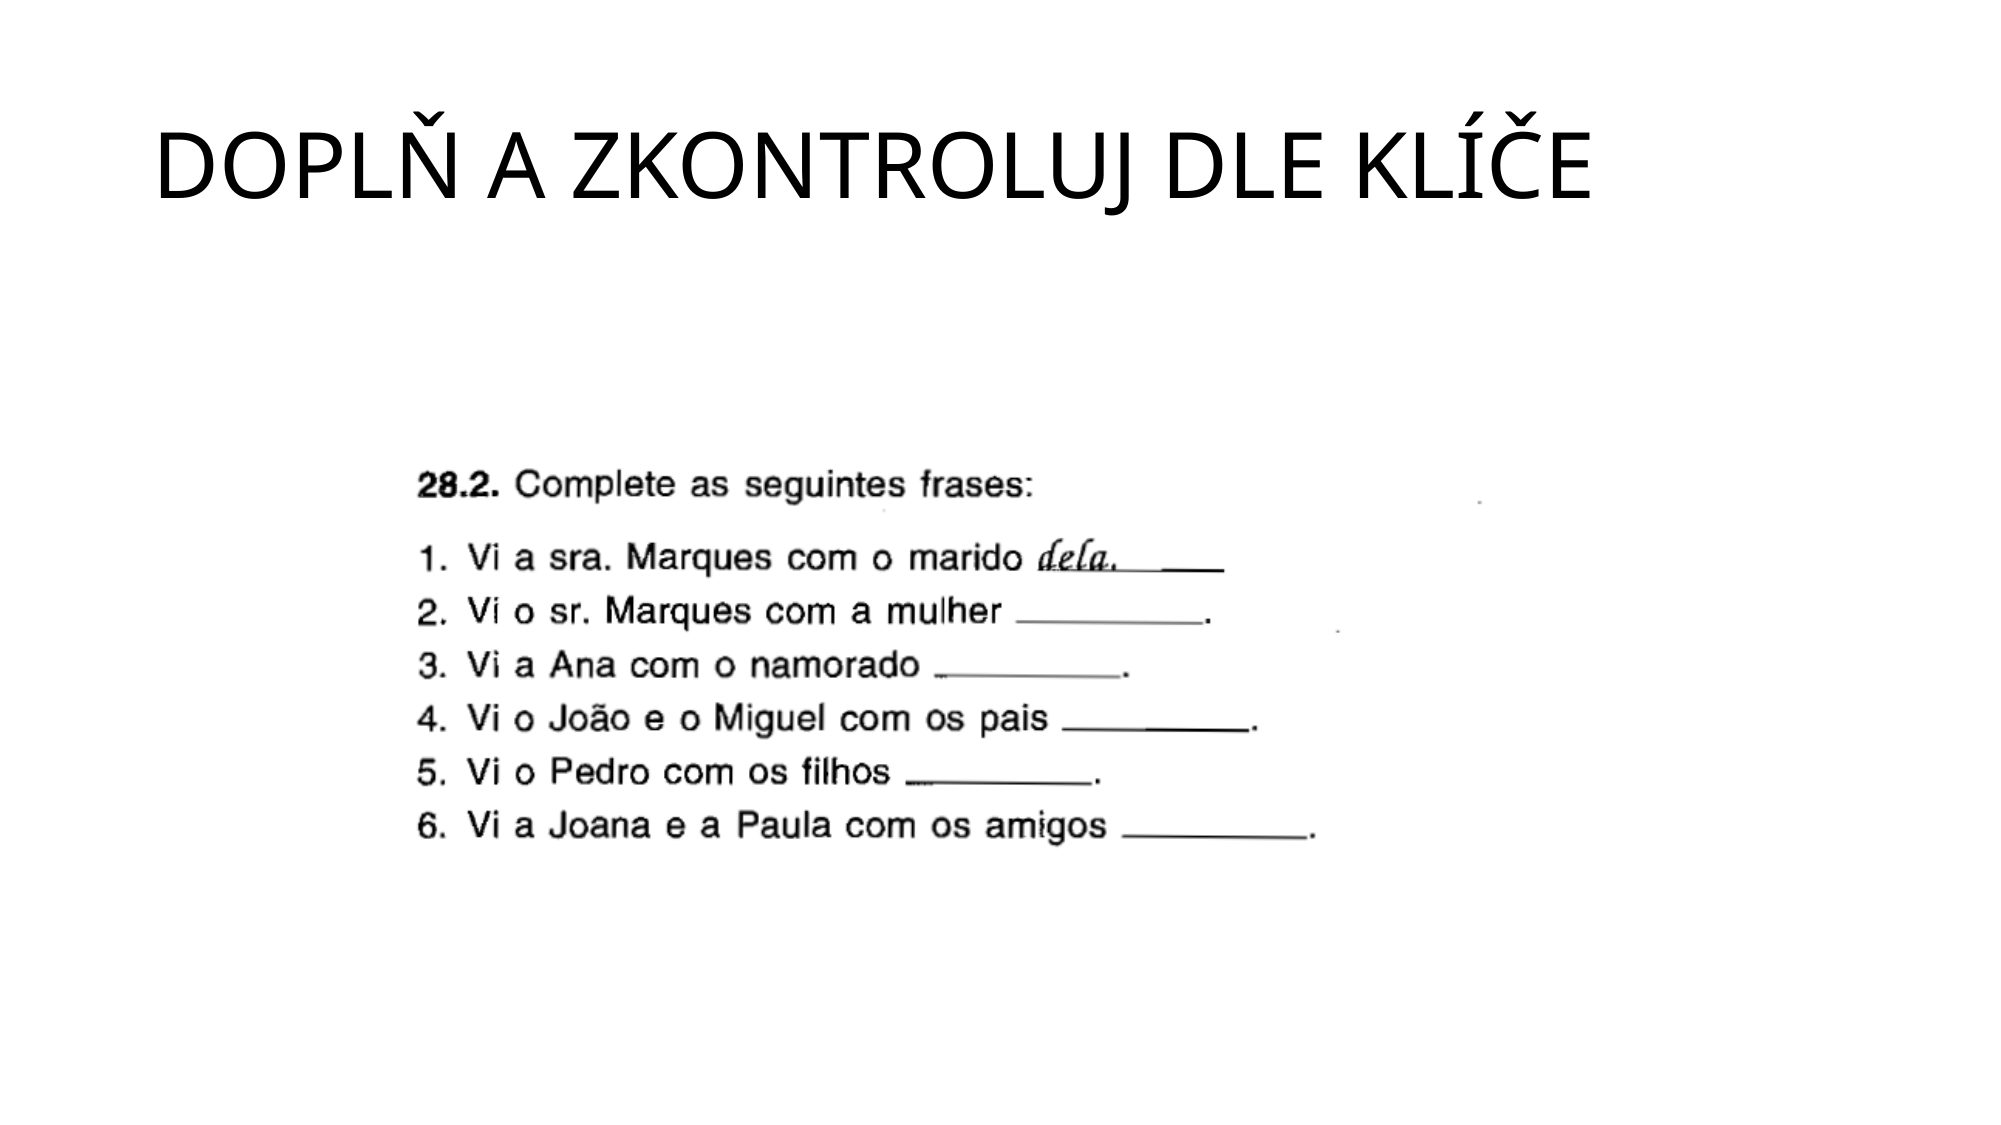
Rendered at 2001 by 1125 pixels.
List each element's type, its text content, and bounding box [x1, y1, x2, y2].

title DOPLŇ A ZKONTROLUJ DLE KLÍČE [137, 59, 1863, 278]
picture [363, 433, 1657, 899]
